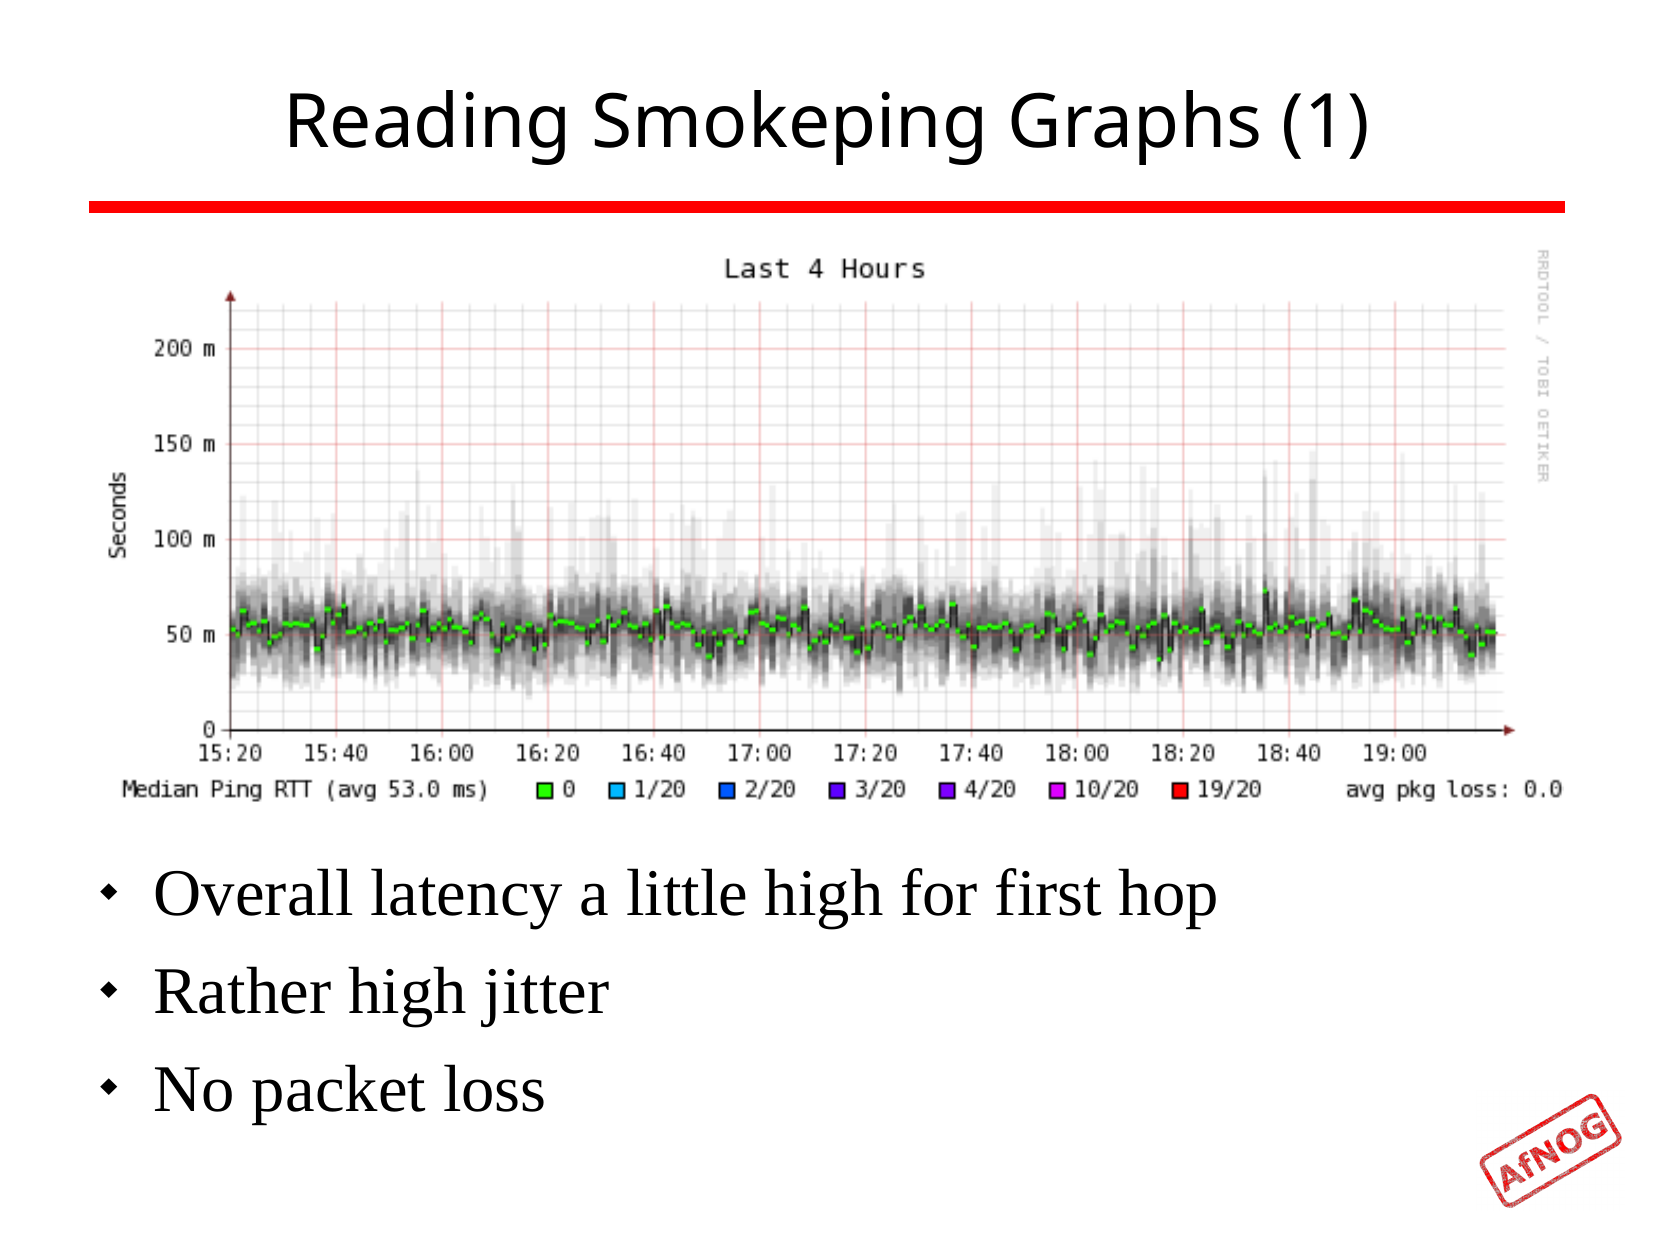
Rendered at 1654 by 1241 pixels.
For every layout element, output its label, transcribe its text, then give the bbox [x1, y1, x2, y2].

list Overall latency a little high for first hop Rather high jitter No packet loss [82, 856, 1571, 1137]
picture [1476, 1090, 1625, 1211]
picture [88, 236, 1564, 856]
title Reading Smokeping Graphs (1) [82, 29, 1571, 207]
